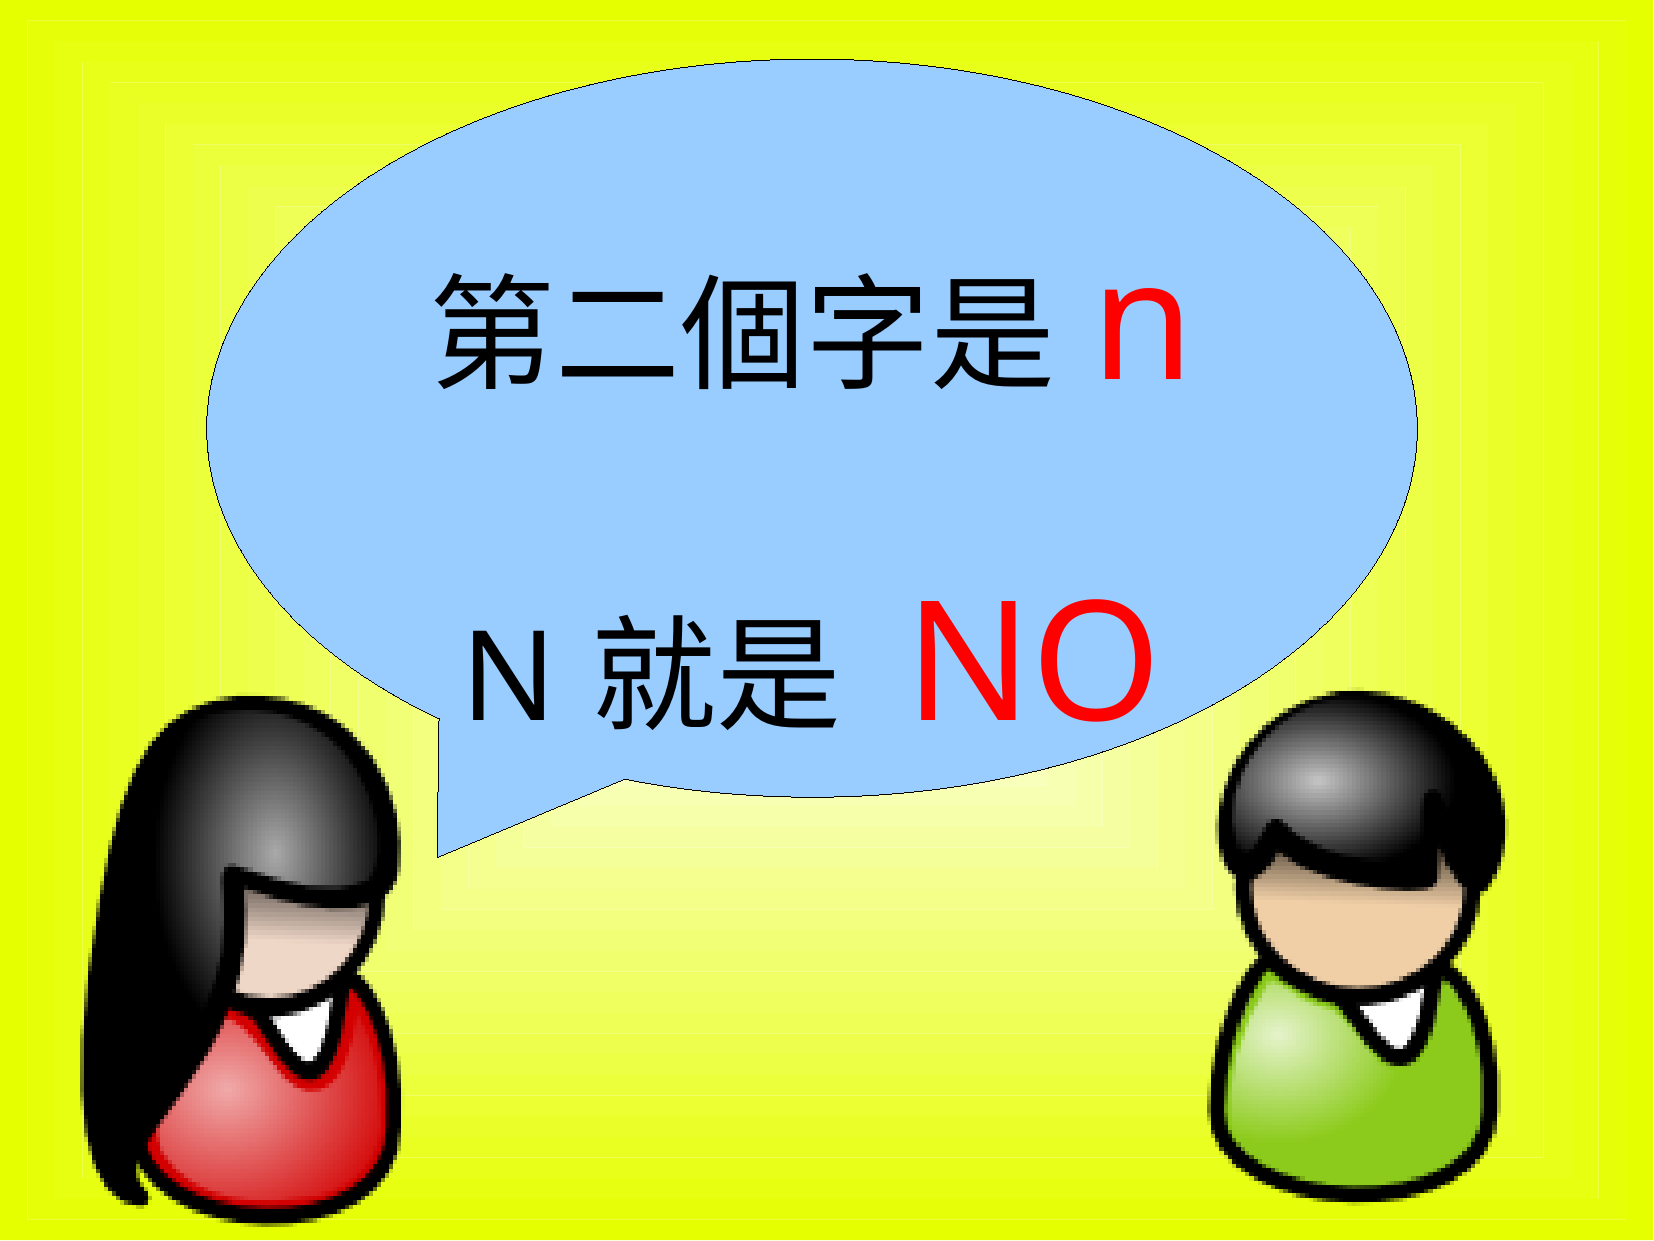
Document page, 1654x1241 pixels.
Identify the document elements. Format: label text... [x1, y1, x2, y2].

text_box 第二個字是n N就是 NO [206, 59, 1418, 858]
picture [0, 679, 502, 1241]
picture [1092, 679, 1625, 1211]
